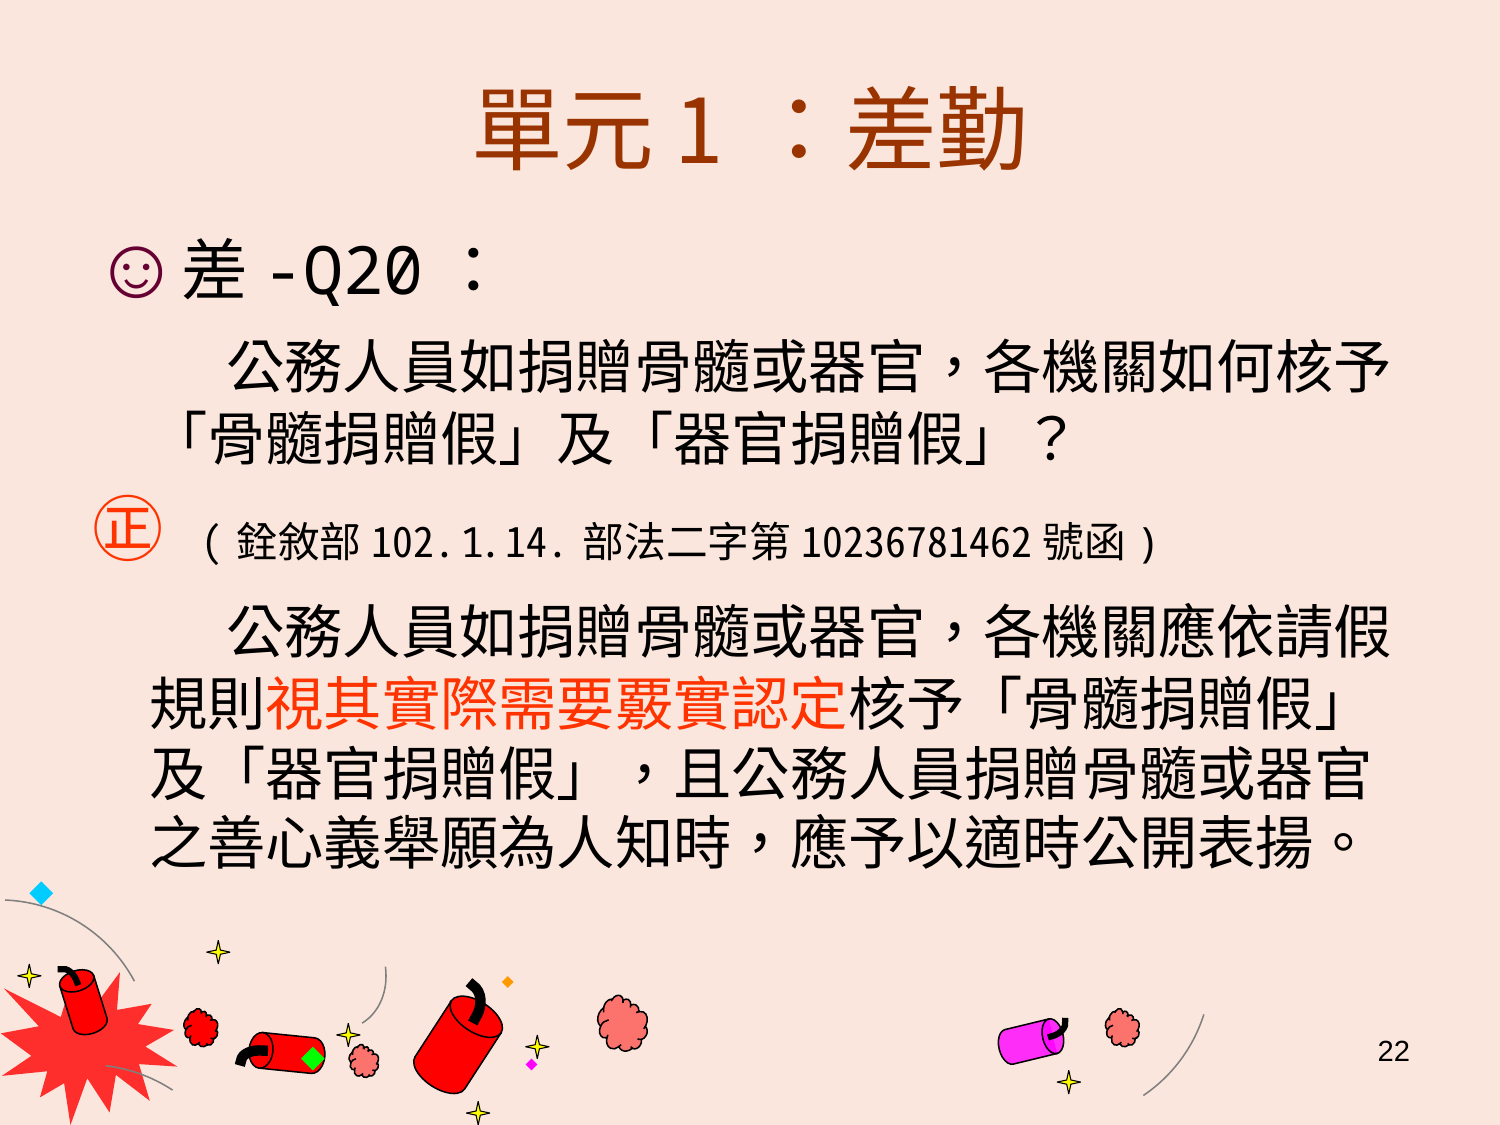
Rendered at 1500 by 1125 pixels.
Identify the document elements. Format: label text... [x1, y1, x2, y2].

text_box <number> [1074, 1024, 1426, 1103]
list 差-Q20： 公務人員如捐贈骨髓或器官，各機關如何核予「骨髓捐贈假」及「器官捐贈假」？ (銓敘部102.1.14.部法二字第10236781462號函) 公務人員如捐贈骨髓或器官，各機關應依請假規則視其實際需要覈實認定核予「骨髓捐贈假」及「器官捐贈假」，且公務人員捐贈骨髓或器官之善心義舉願為人知時，應予以適時公開表揚。 [75, 220, 1426, 977]
title 單元1：差勤 [75, 45, 1426, 209]
